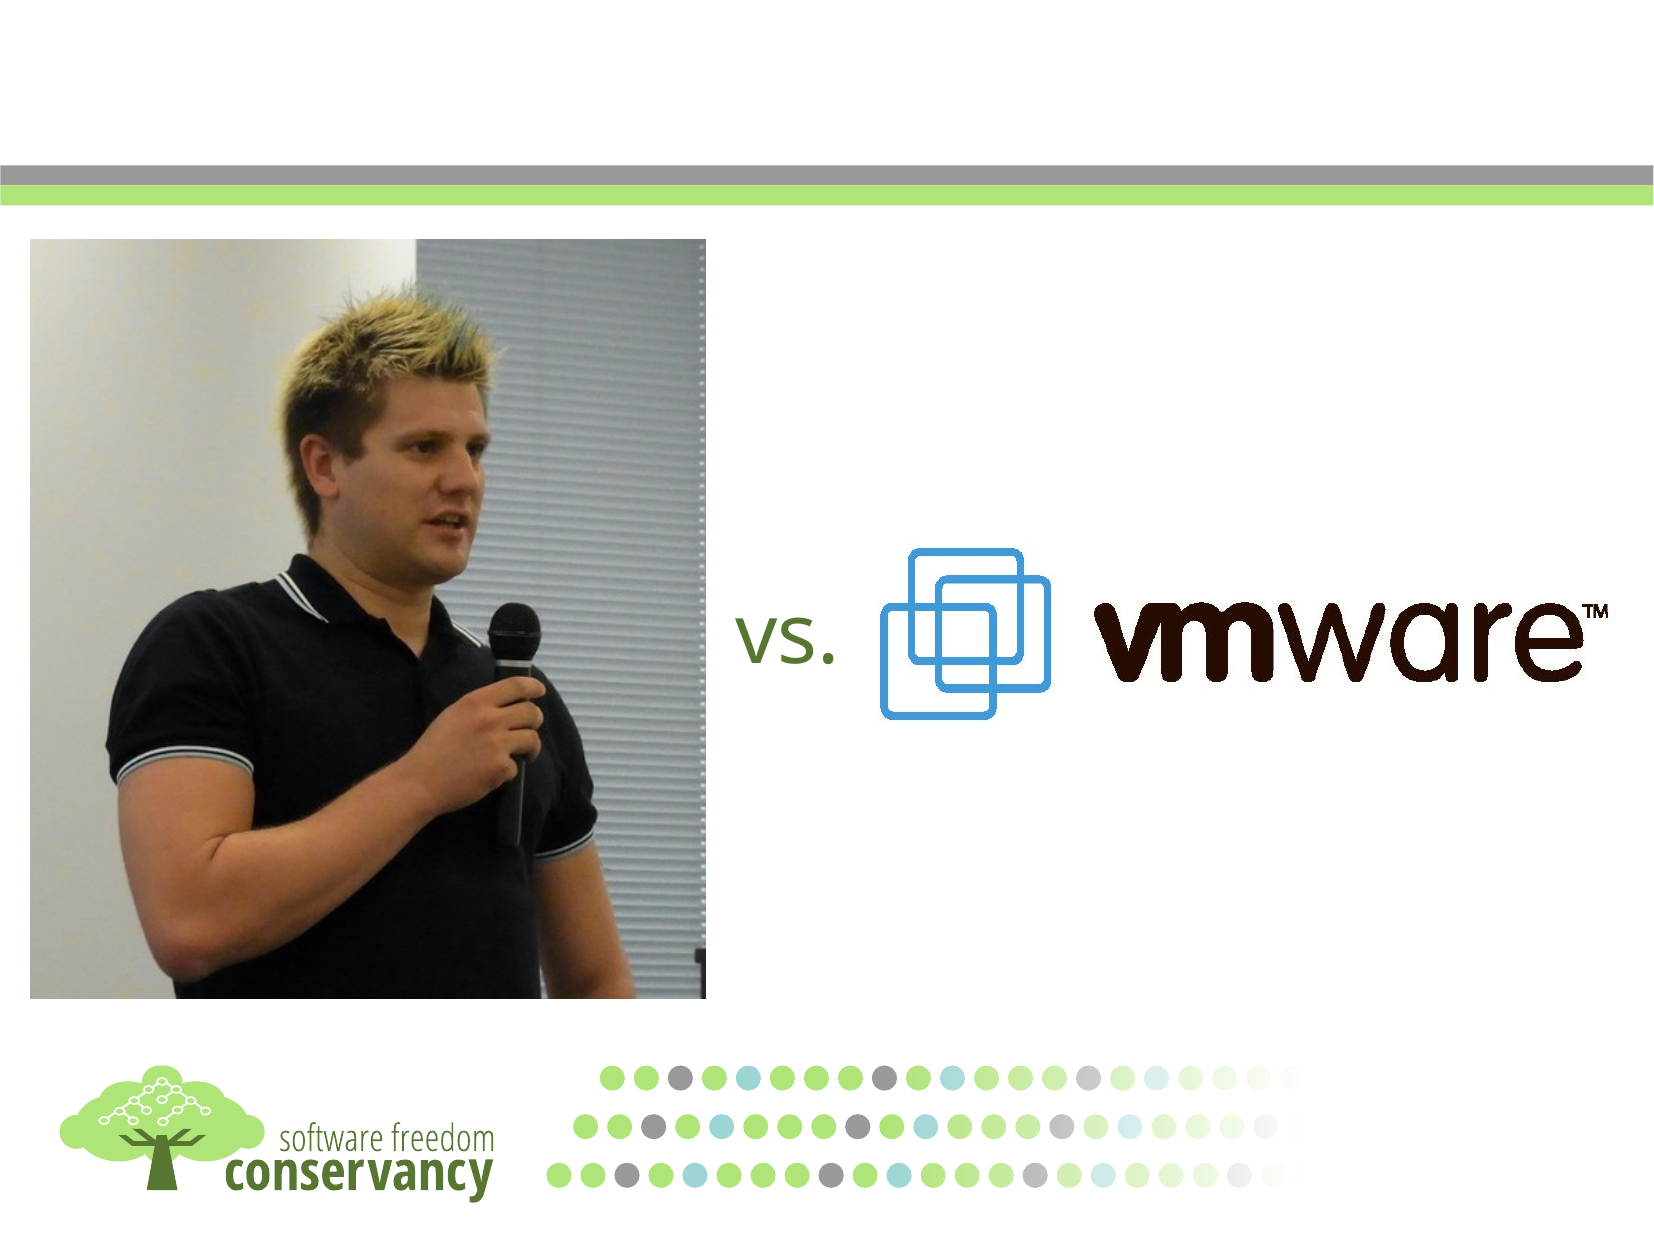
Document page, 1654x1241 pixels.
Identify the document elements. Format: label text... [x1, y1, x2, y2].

title vs. [735, 528, 870, 736]
picture [30, 239, 706, 999]
picture [870, 528, 1621, 736]
